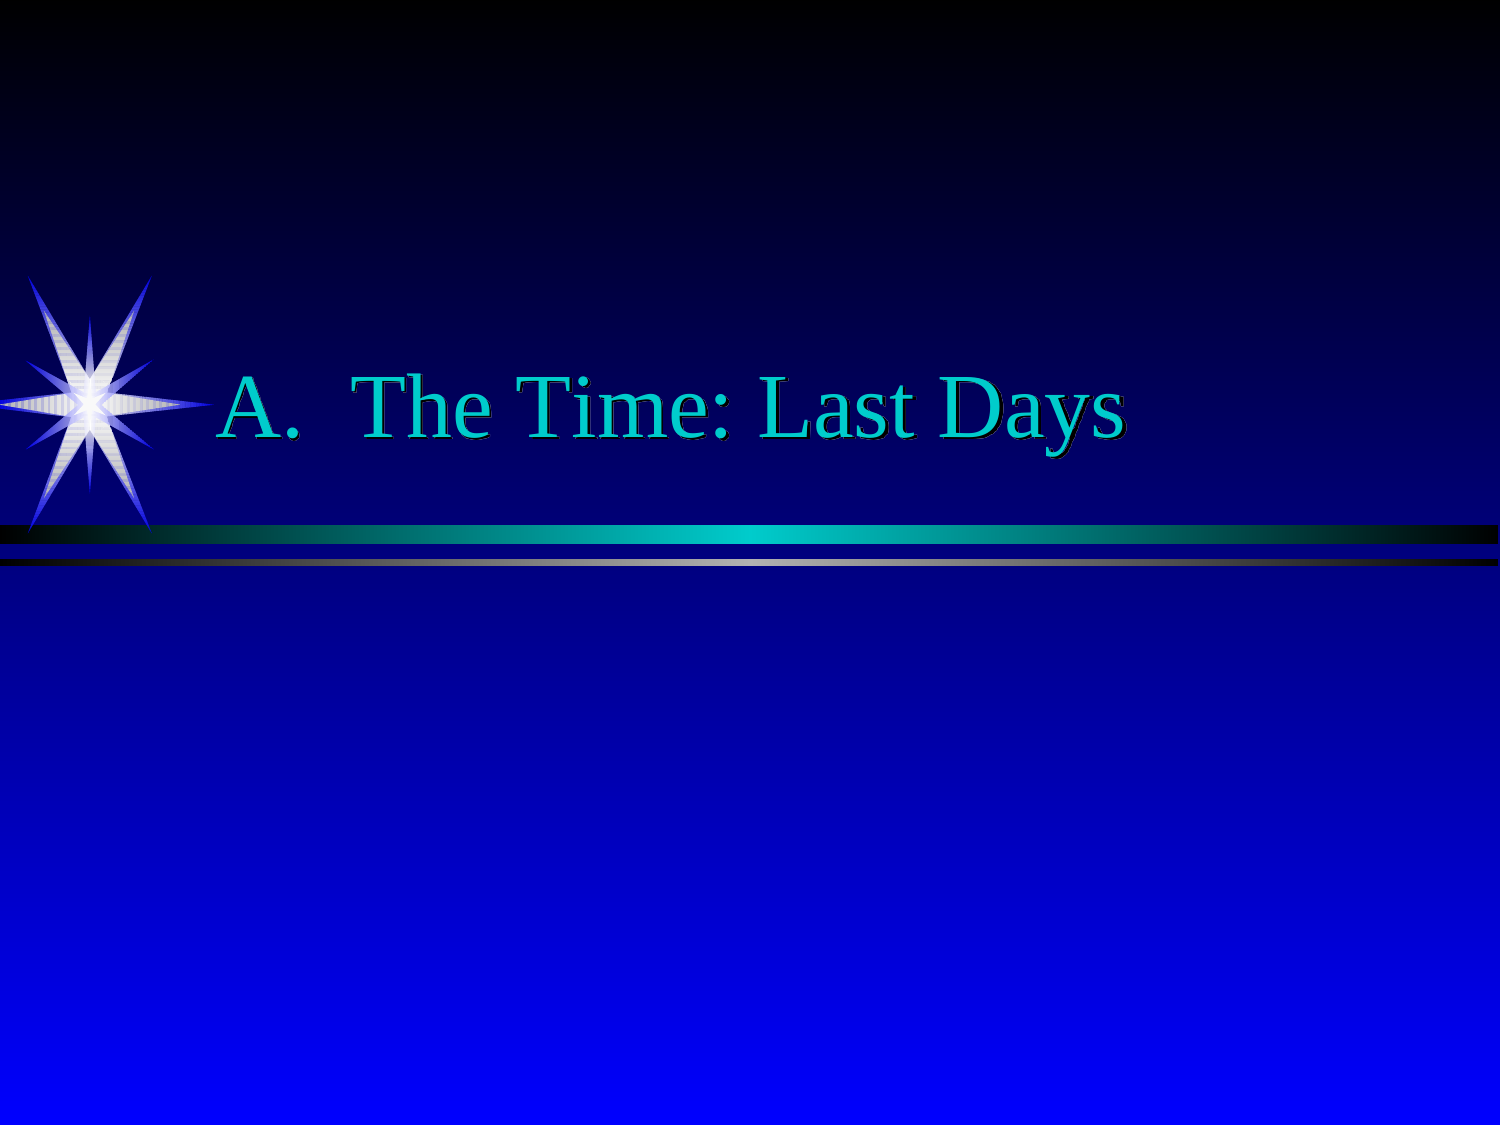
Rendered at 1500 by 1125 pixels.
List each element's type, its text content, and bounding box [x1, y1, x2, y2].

title A. The Time: Last Days [200, 287, 1476, 526]
